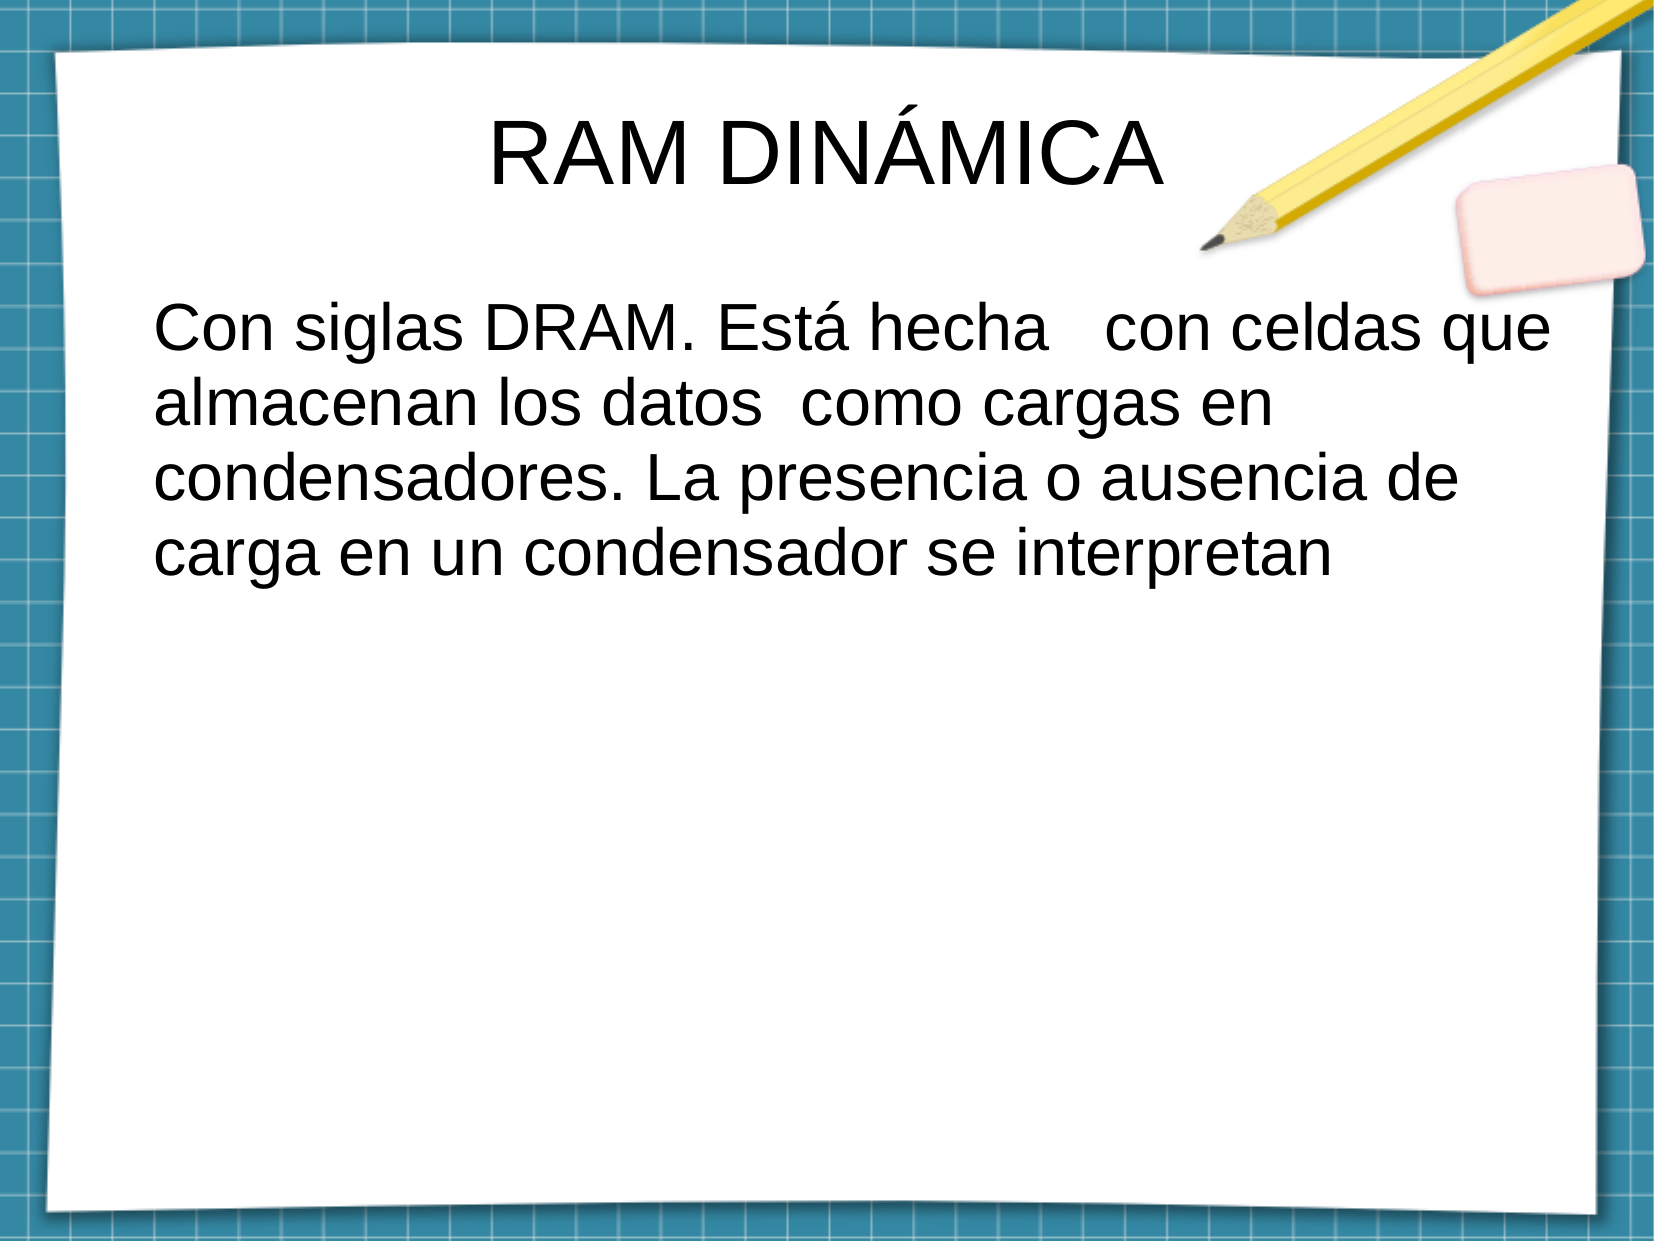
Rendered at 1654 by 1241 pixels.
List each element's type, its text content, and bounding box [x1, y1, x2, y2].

title RAM DINÁMICA [82, 49, 1571, 257]
list Con siglas DRAM. Está hecha con celdas que almacenan los datos como cargas en condensadores. La presencia o ausencia de carga en un condensador se interpretan [82, 290, 1571, 1010]
picture [0, 0, 1654, 1241]
